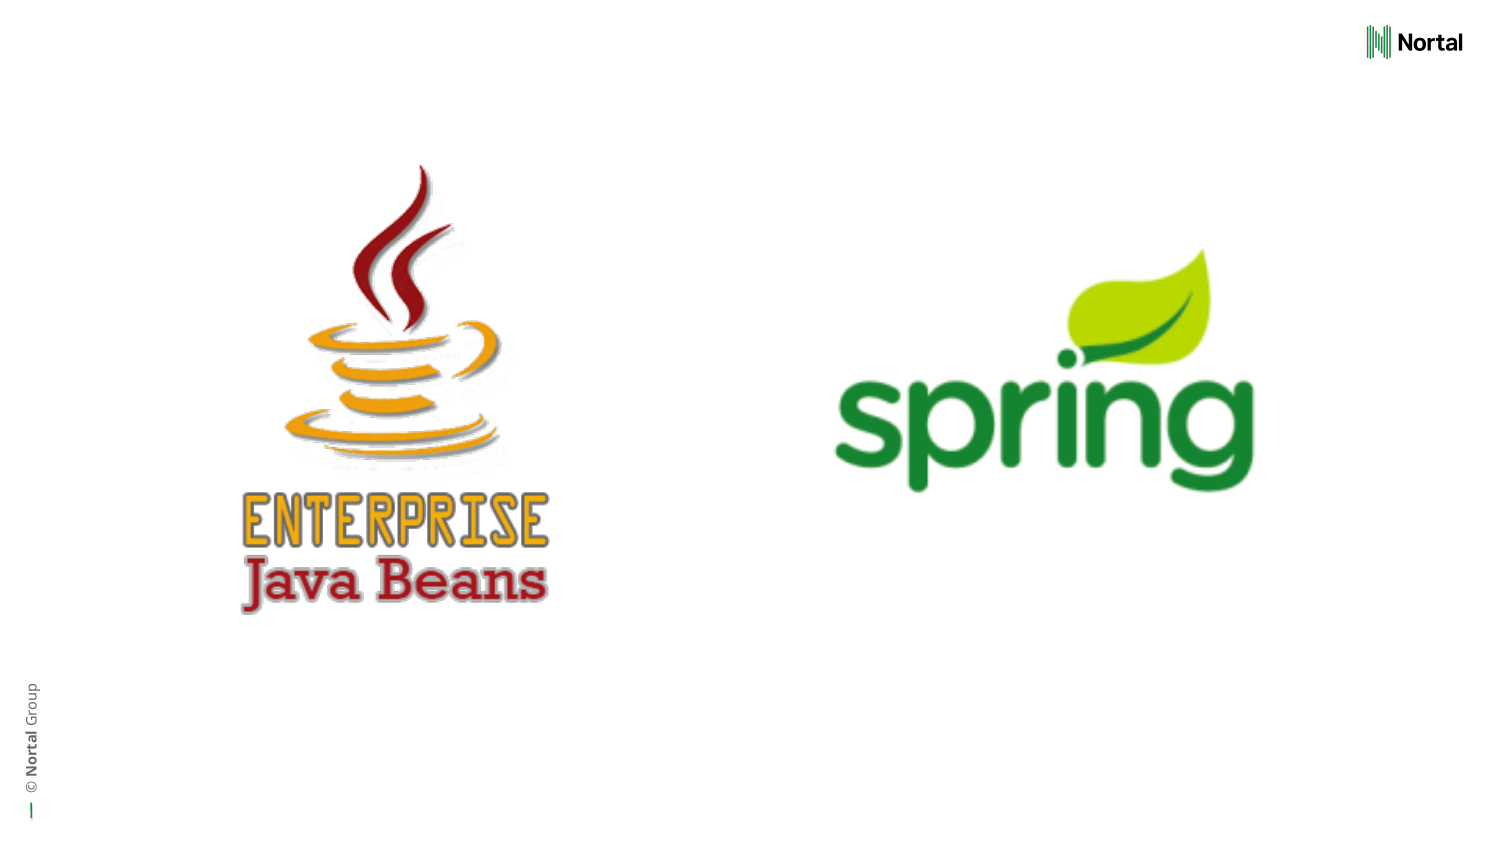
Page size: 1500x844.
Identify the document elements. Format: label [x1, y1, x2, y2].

picture [750, 209, 1340, 556]
picture [240, 164, 553, 615]
